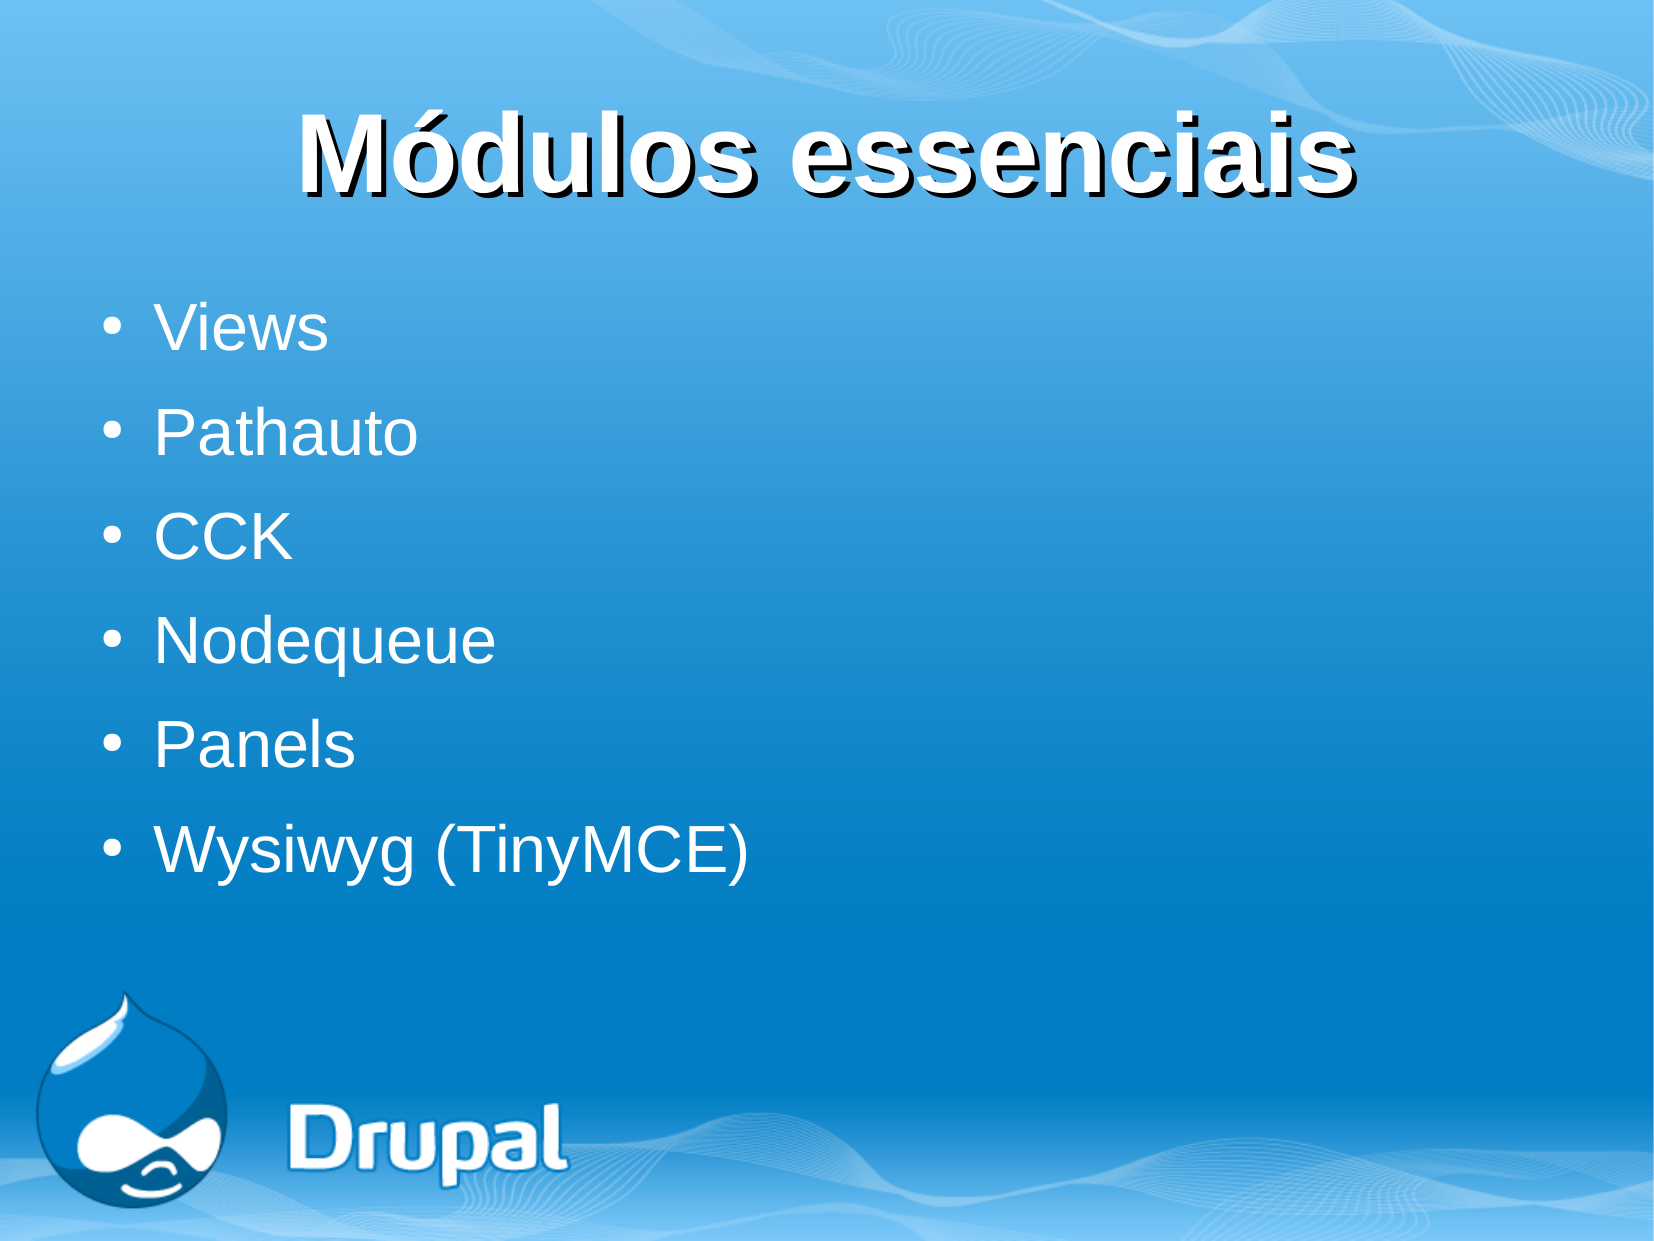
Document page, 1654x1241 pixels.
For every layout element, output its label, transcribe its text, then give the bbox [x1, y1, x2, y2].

list Views Pathauto CCK Nodequeue Panels Wysiwyg (TinyMCE) [82, 290, 1571, 1109]
title Módulos essenciais [82, 49, 1571, 257]
picture [0, 0, 1654, 1241]
